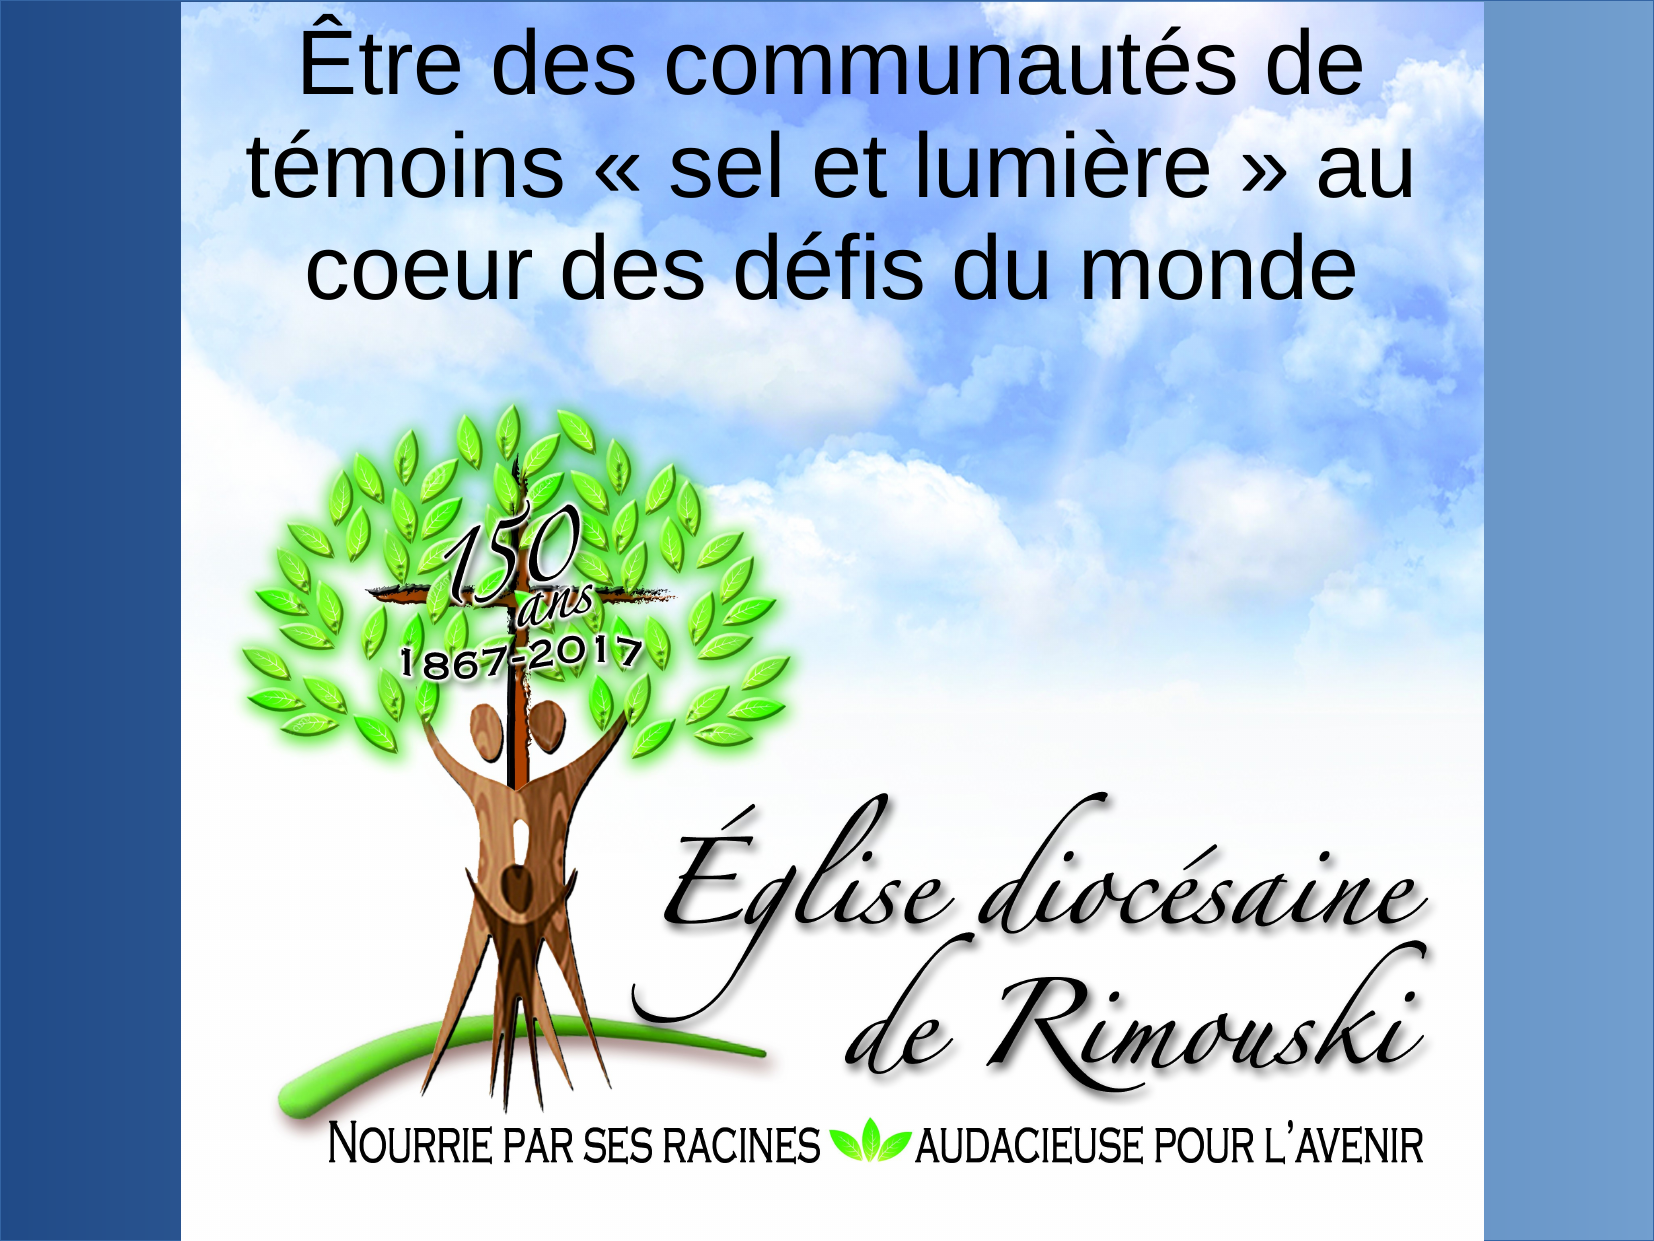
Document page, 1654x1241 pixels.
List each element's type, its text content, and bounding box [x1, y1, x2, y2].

picture [181, 2, 1484, 11]
picture [181, 320, 1484, 1241]
title Être des communautés de témoins « sel et lumière » au coeur des défis du monde [181, 11, 1484, 320]
